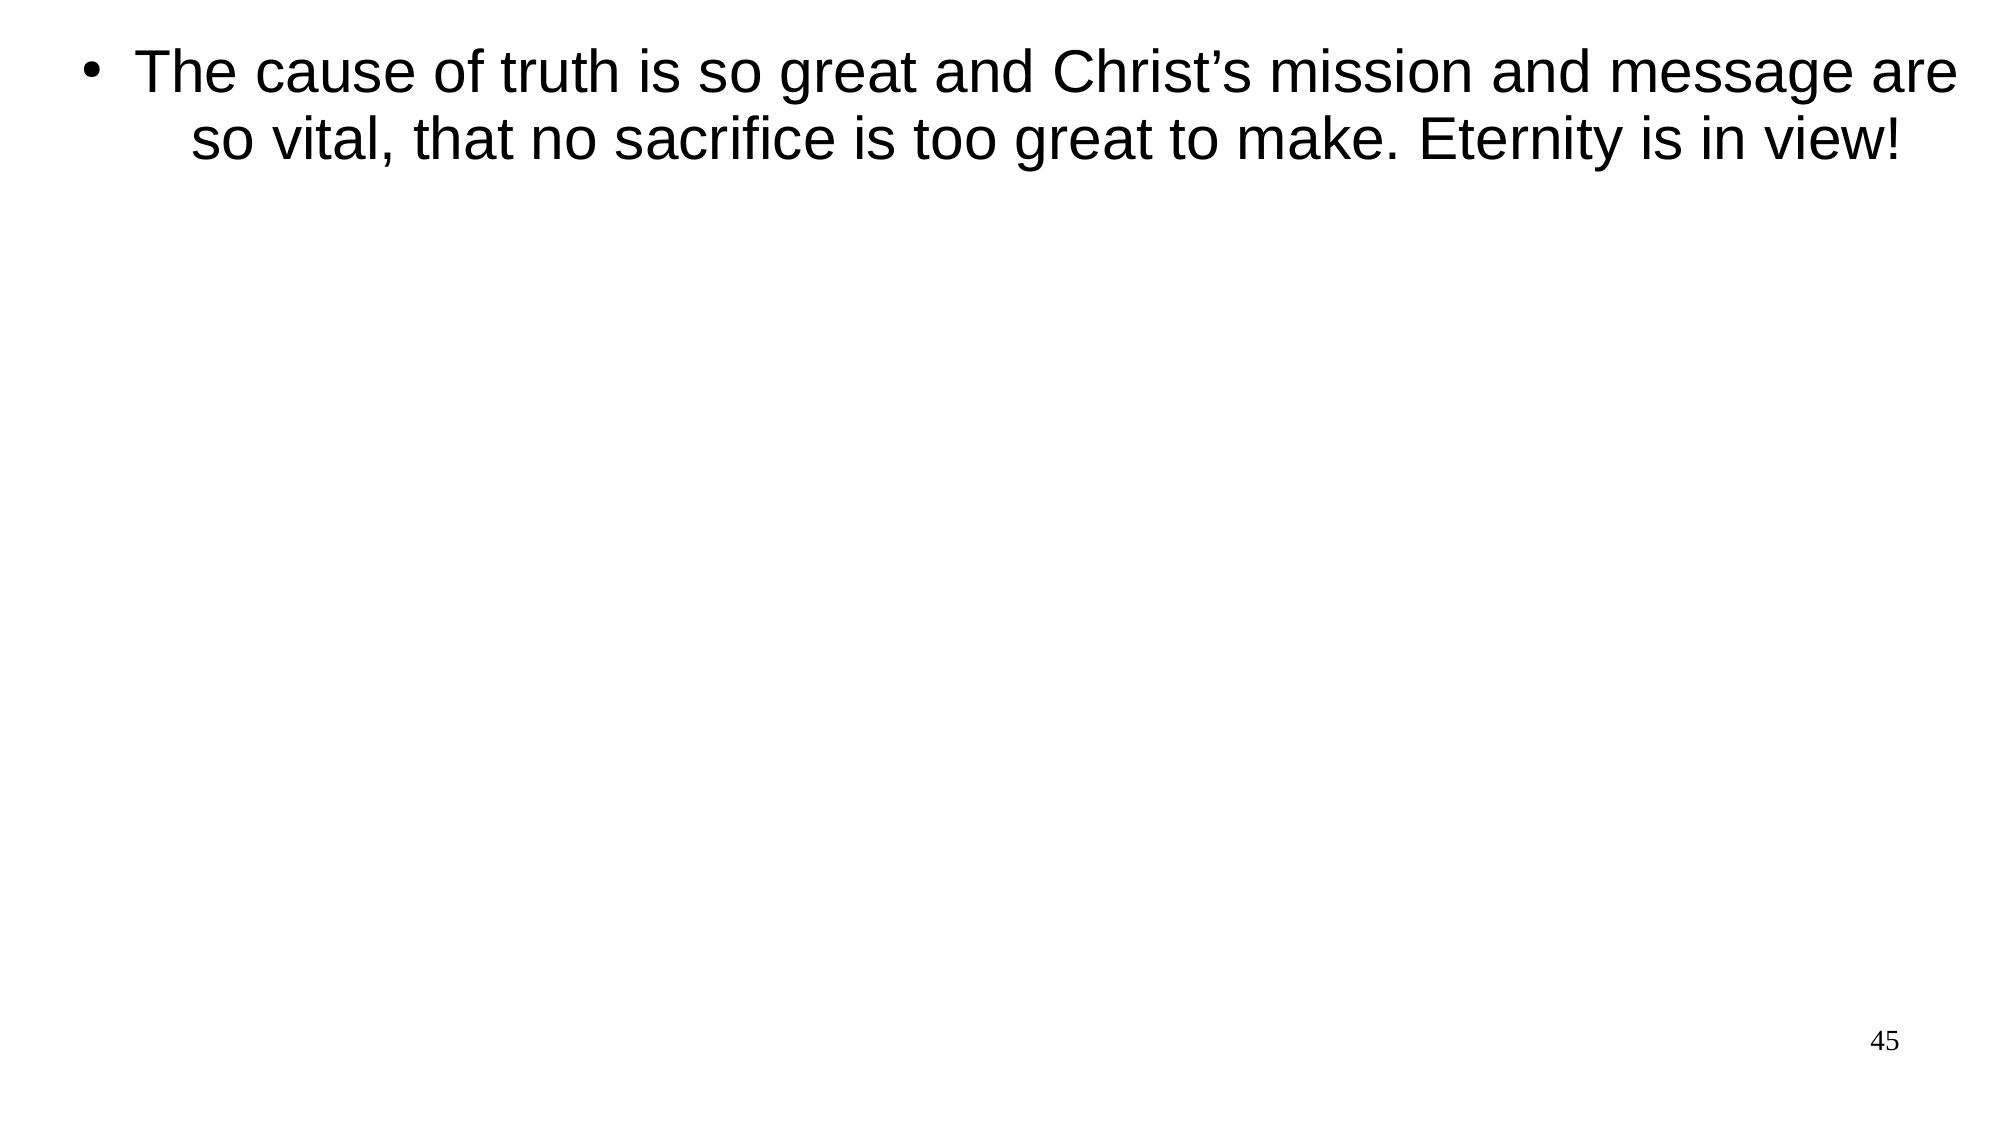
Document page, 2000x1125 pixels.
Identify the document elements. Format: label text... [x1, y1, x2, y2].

list The cause of truth is so great and Christ’s mission and message are so vital, that no sacrifice is too great to make. Eternity is in view! [37, 37, 1988, 1088]
